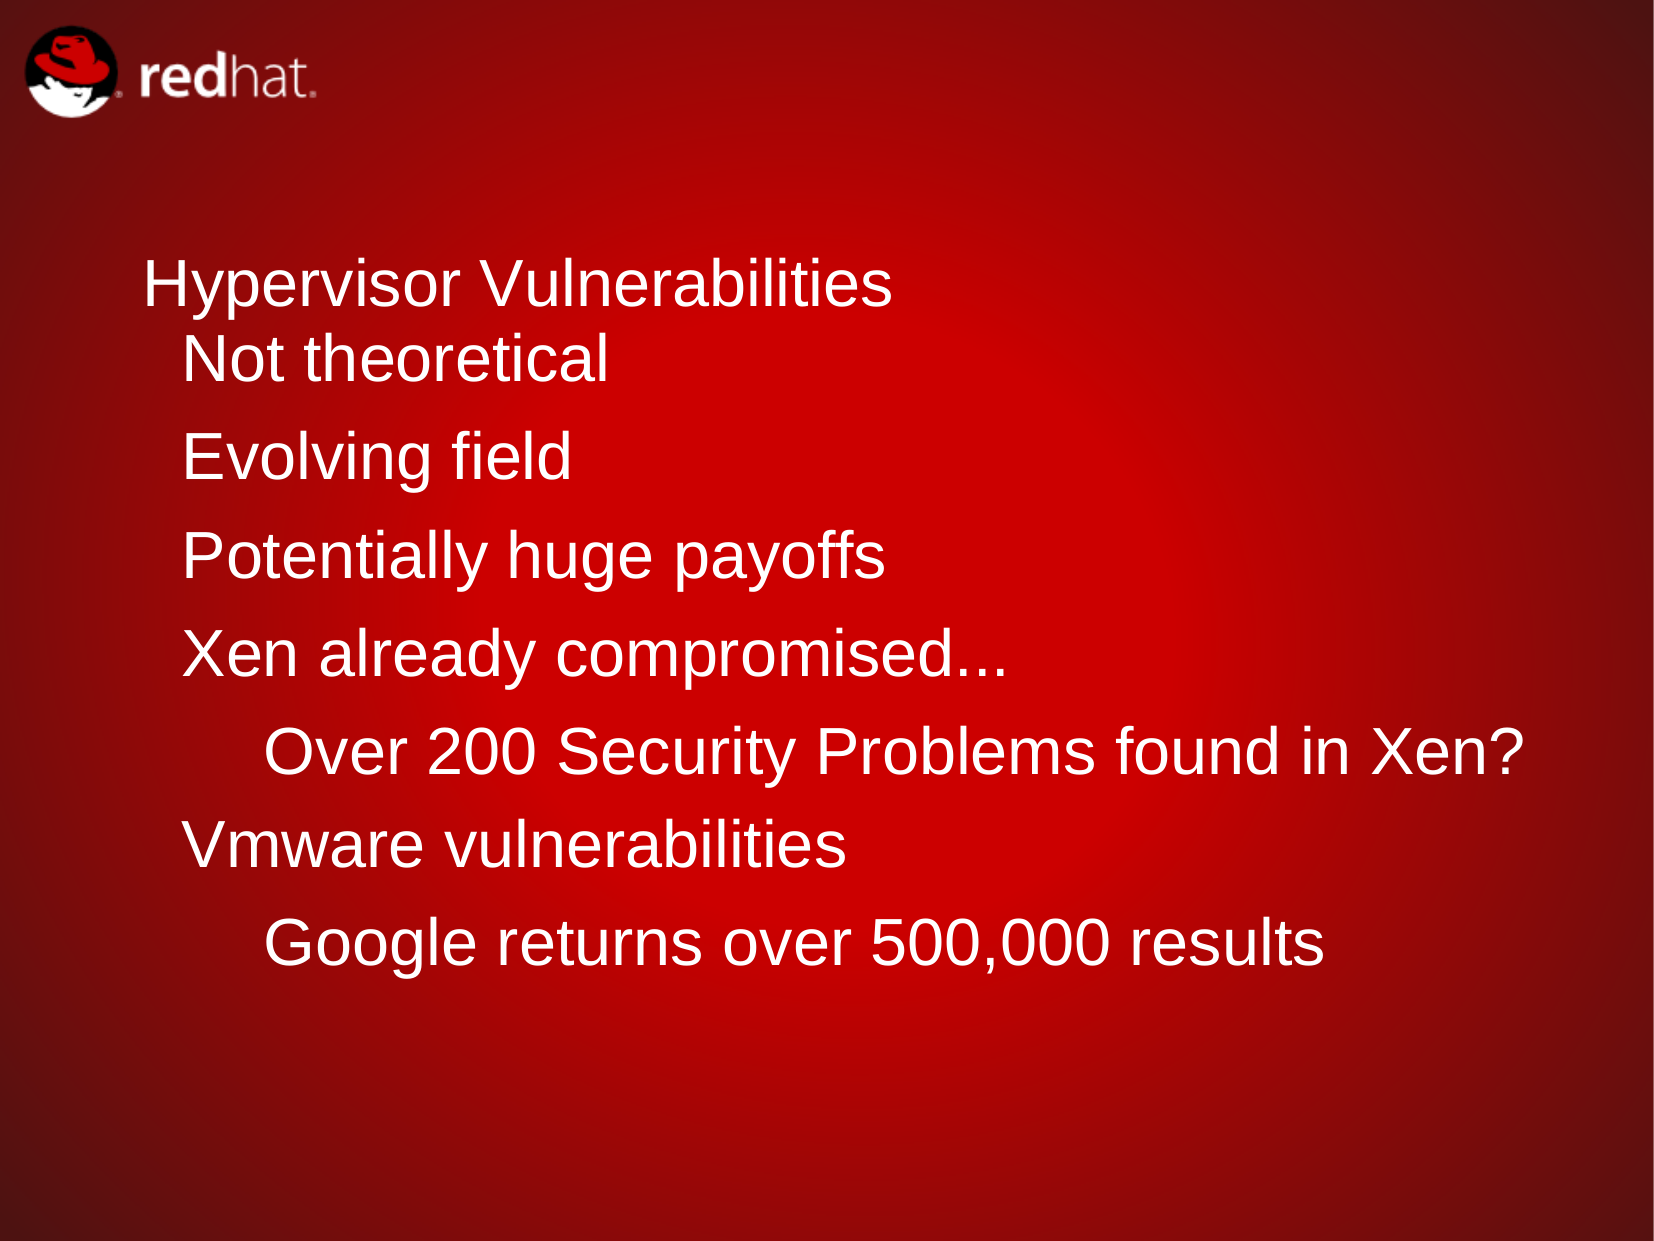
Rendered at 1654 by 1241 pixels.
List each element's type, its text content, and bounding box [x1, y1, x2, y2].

list Hypervisor Vulnerabilities Not theoretical Evolving field Potentially huge payoffs Xen already compromised... Over 200 Security Problems found in Xen? Vmware vulnerabilities Google returns over 500,000 results [86, 244, 1576, 1211]
picture [0, 0, 1654, 1241]
